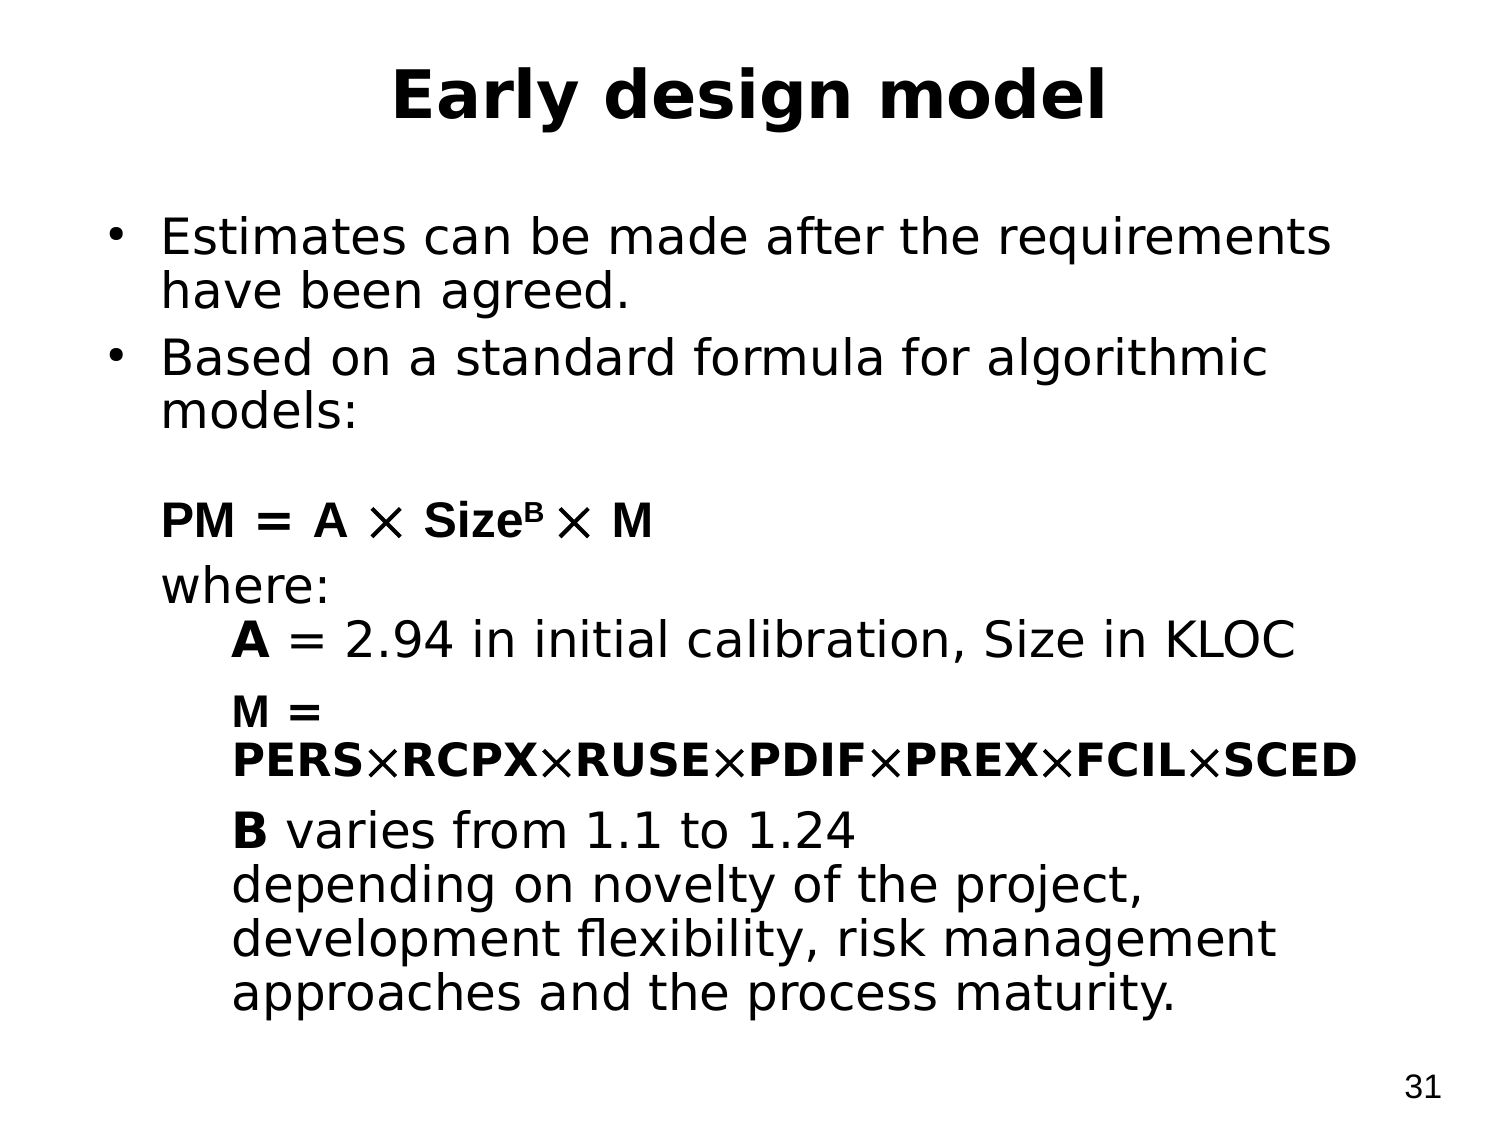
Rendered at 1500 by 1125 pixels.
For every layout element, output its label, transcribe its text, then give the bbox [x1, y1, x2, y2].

list Estimates can be made after the requirements have been agreed. Based on a standard formula for algorithmic models: PM = A  SizeB  M where: A = 2.94 in initial calibration, Size in KLOC M = PERSRCPXRUSEPDIFPREXFCILSCED B varies from 1.1 to 1.24 depending on novelty of the project, development flexibility, risk management approaches and the process maturity. [75, 204, 1395, 1075]
title Early design model [75, 44, 1425, 177]
